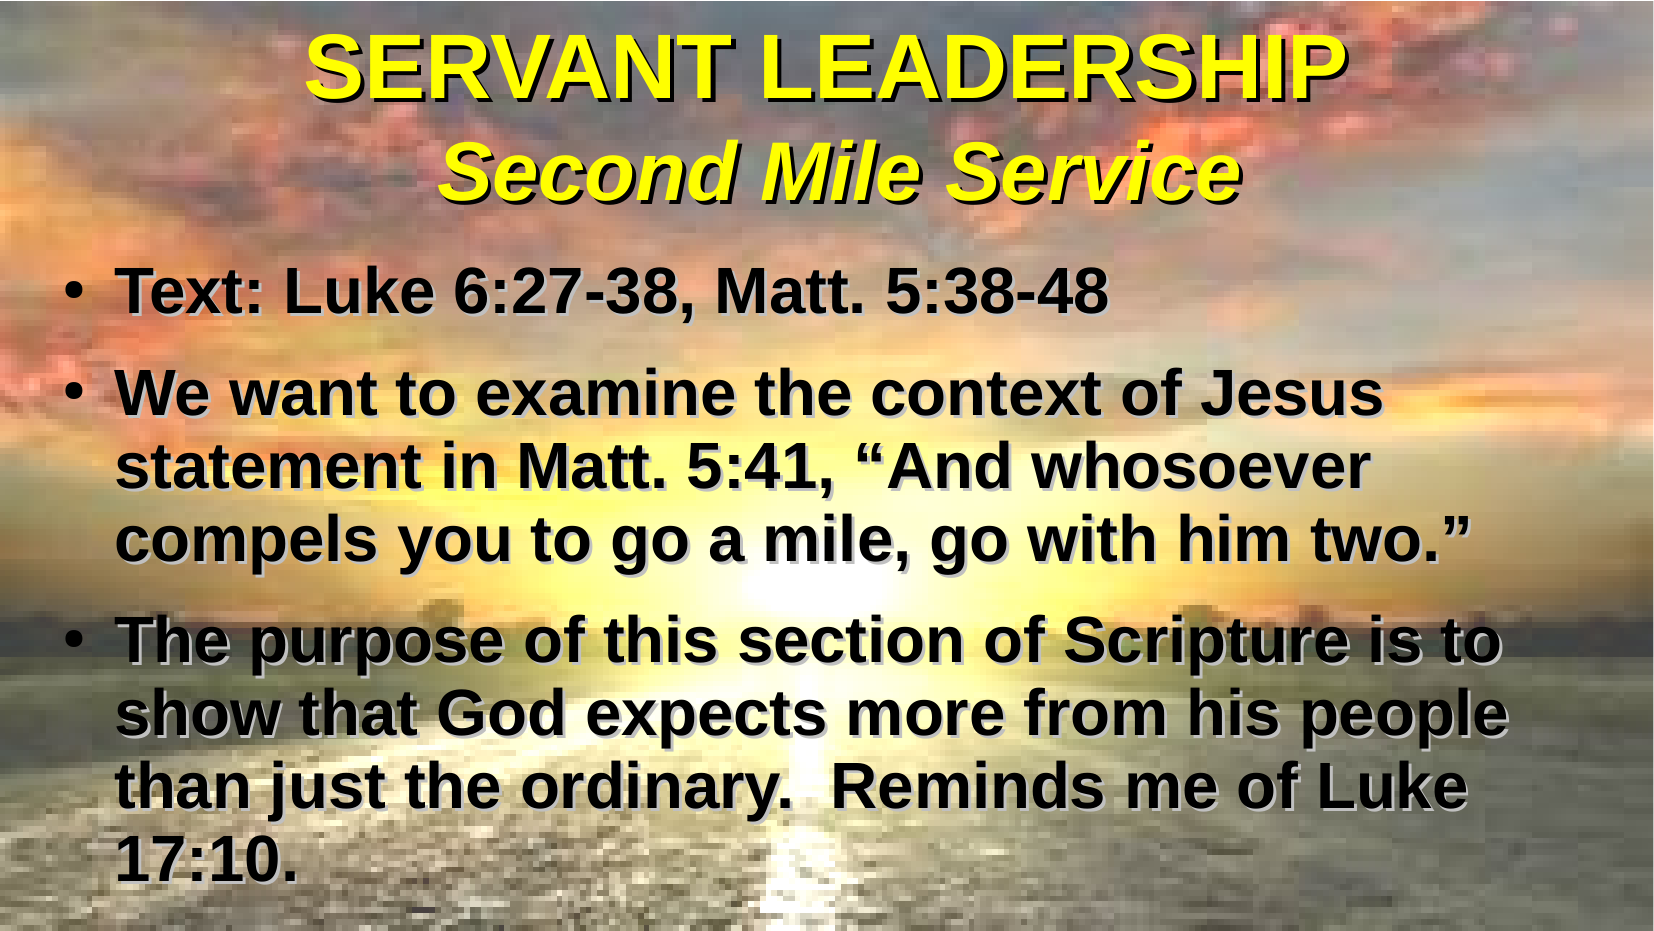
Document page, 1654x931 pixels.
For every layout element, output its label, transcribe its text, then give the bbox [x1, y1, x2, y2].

list Text: Luke 6:27-38, Matt. 5:38-48 We want to examine the context of Jesus statement in Matt. 5:41, “And whosoever compels you to go a mile, go with him two.” The purpose of this section of Scripture is to show that God expects more from his people than just the ordinary. Reminds me of Luke 17:10. [45, 255, 1636, 901]
picture [0, 1, 1654, 931]
title SERVANT LEADERSHIP Second Mile Service [82, 15, 1571, 221]
